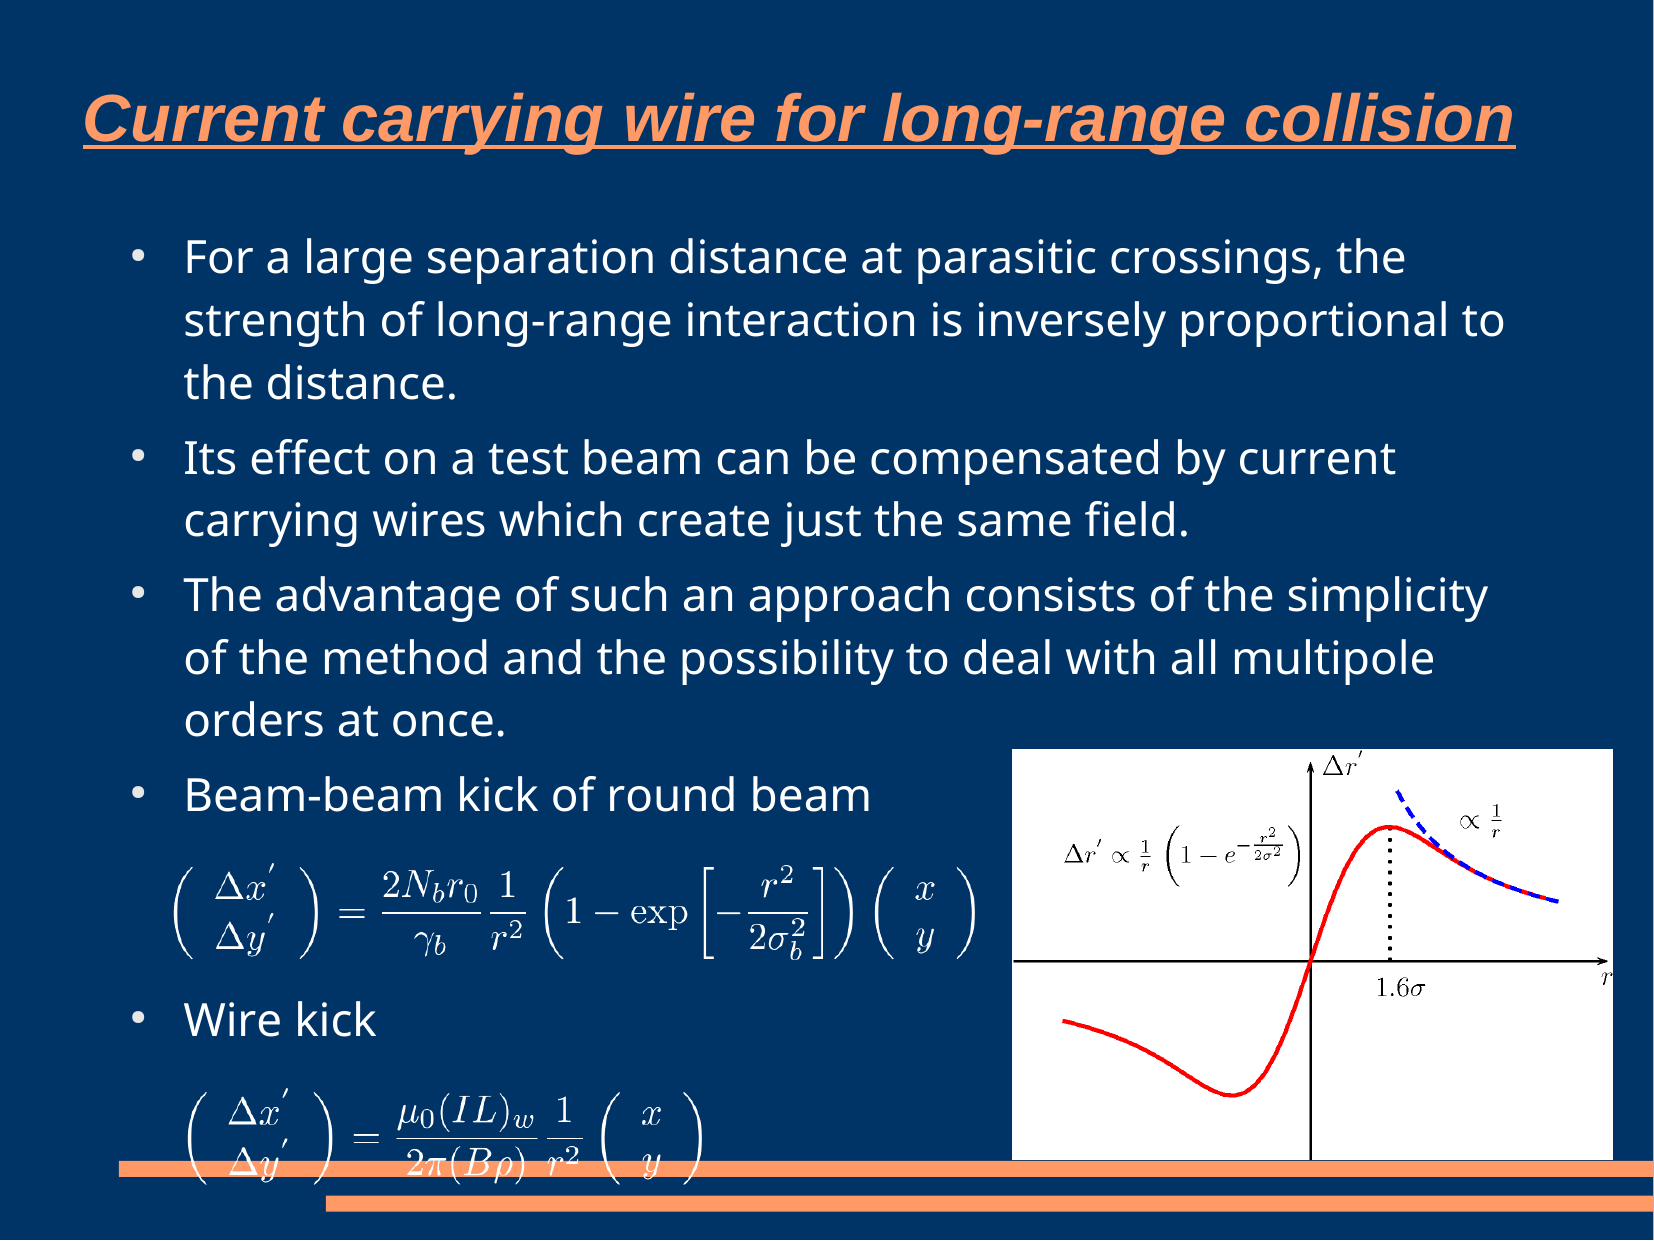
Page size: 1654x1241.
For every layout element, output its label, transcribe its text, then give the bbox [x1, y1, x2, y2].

picture [173, 862, 976, 961]
list For a large separation distance at parasitic crossings, the strength of long-range interaction is inversely proportional to the distance. Its effect on a test beam can be compensated by current carrying wires which create just the same field. The advantage of such an approach consists of the simplicity of the method and the possibility to deal with all multipole orders at once. Beam-beam kick of round beam Wire kick [112, 225, 1524, 1066]
picture [1012, 749, 1613, 1160]
picture [187, 1087, 702, 1186]
title Current carrying wire for long-range collision [82, 49, 1571, 188]
